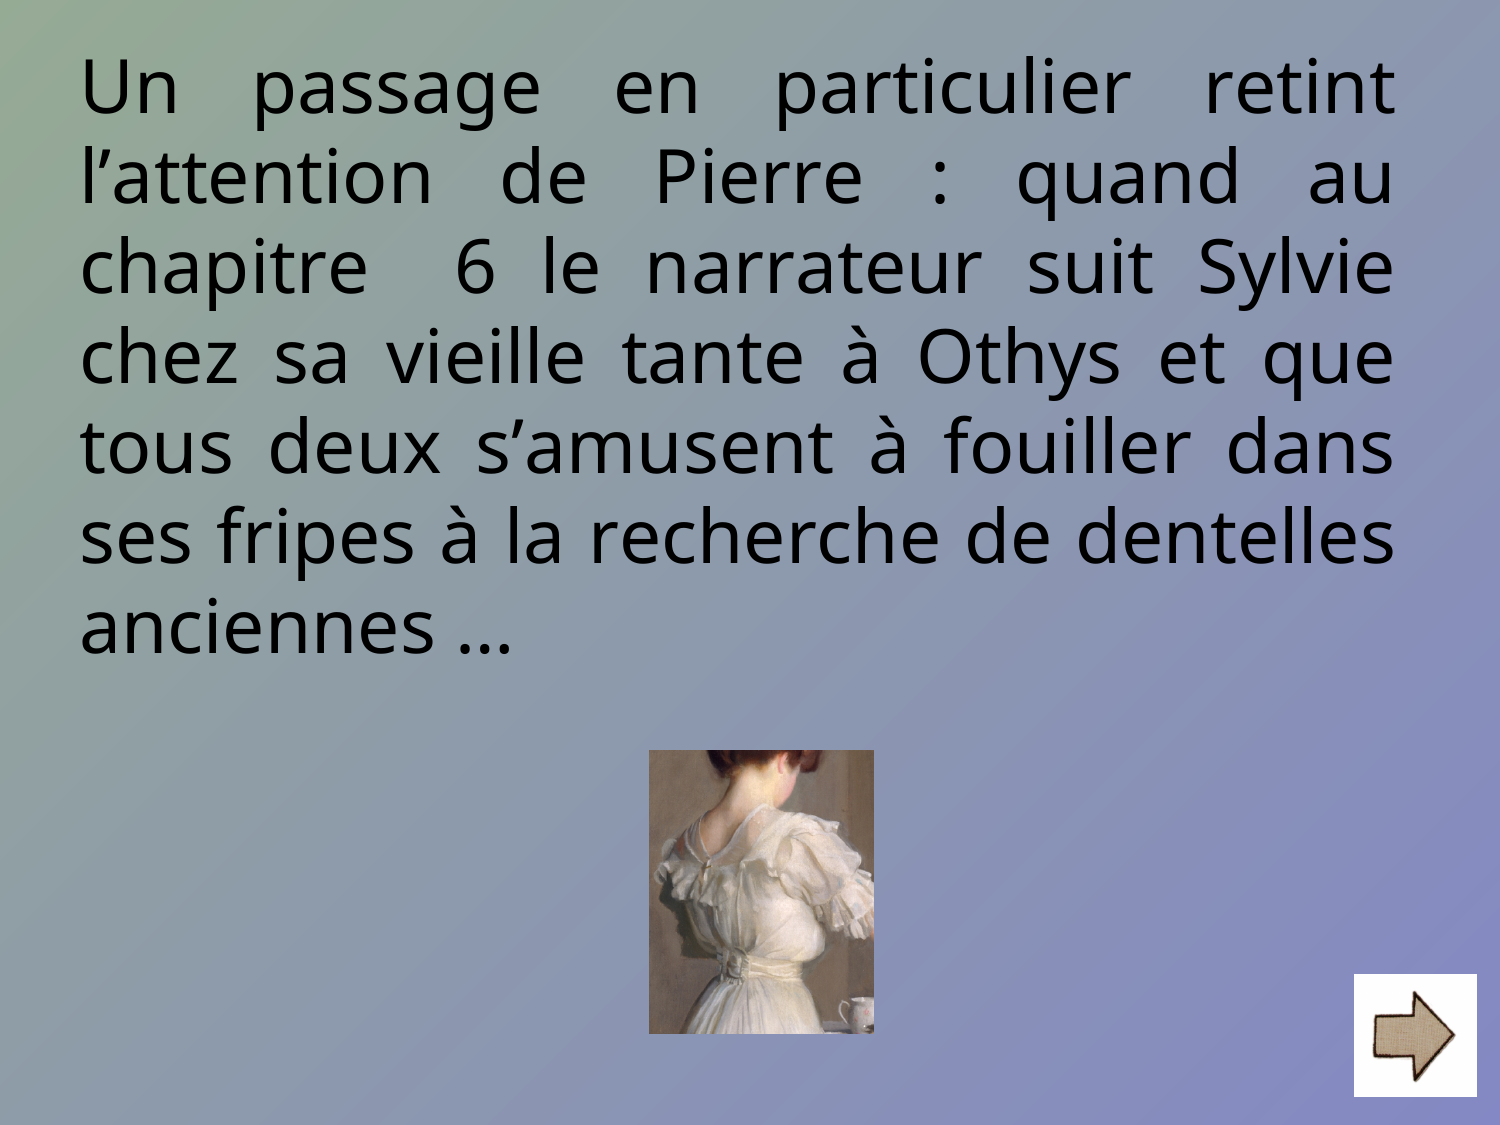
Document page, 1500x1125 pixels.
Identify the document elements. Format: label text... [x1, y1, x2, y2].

picture [649, 750, 874, 1034]
text_box Un passage en particulier retint l’attention de Pierre : quand au chapitre 6 le narrateur suit Sylvie chez sa vieille tante à Othys et que tous deux s’amusent à fouiller dans ses fripes à la recherche de dentelles anciennes … [64, 30, 1412, 857]
picture [1354, 974, 1477, 1097]
